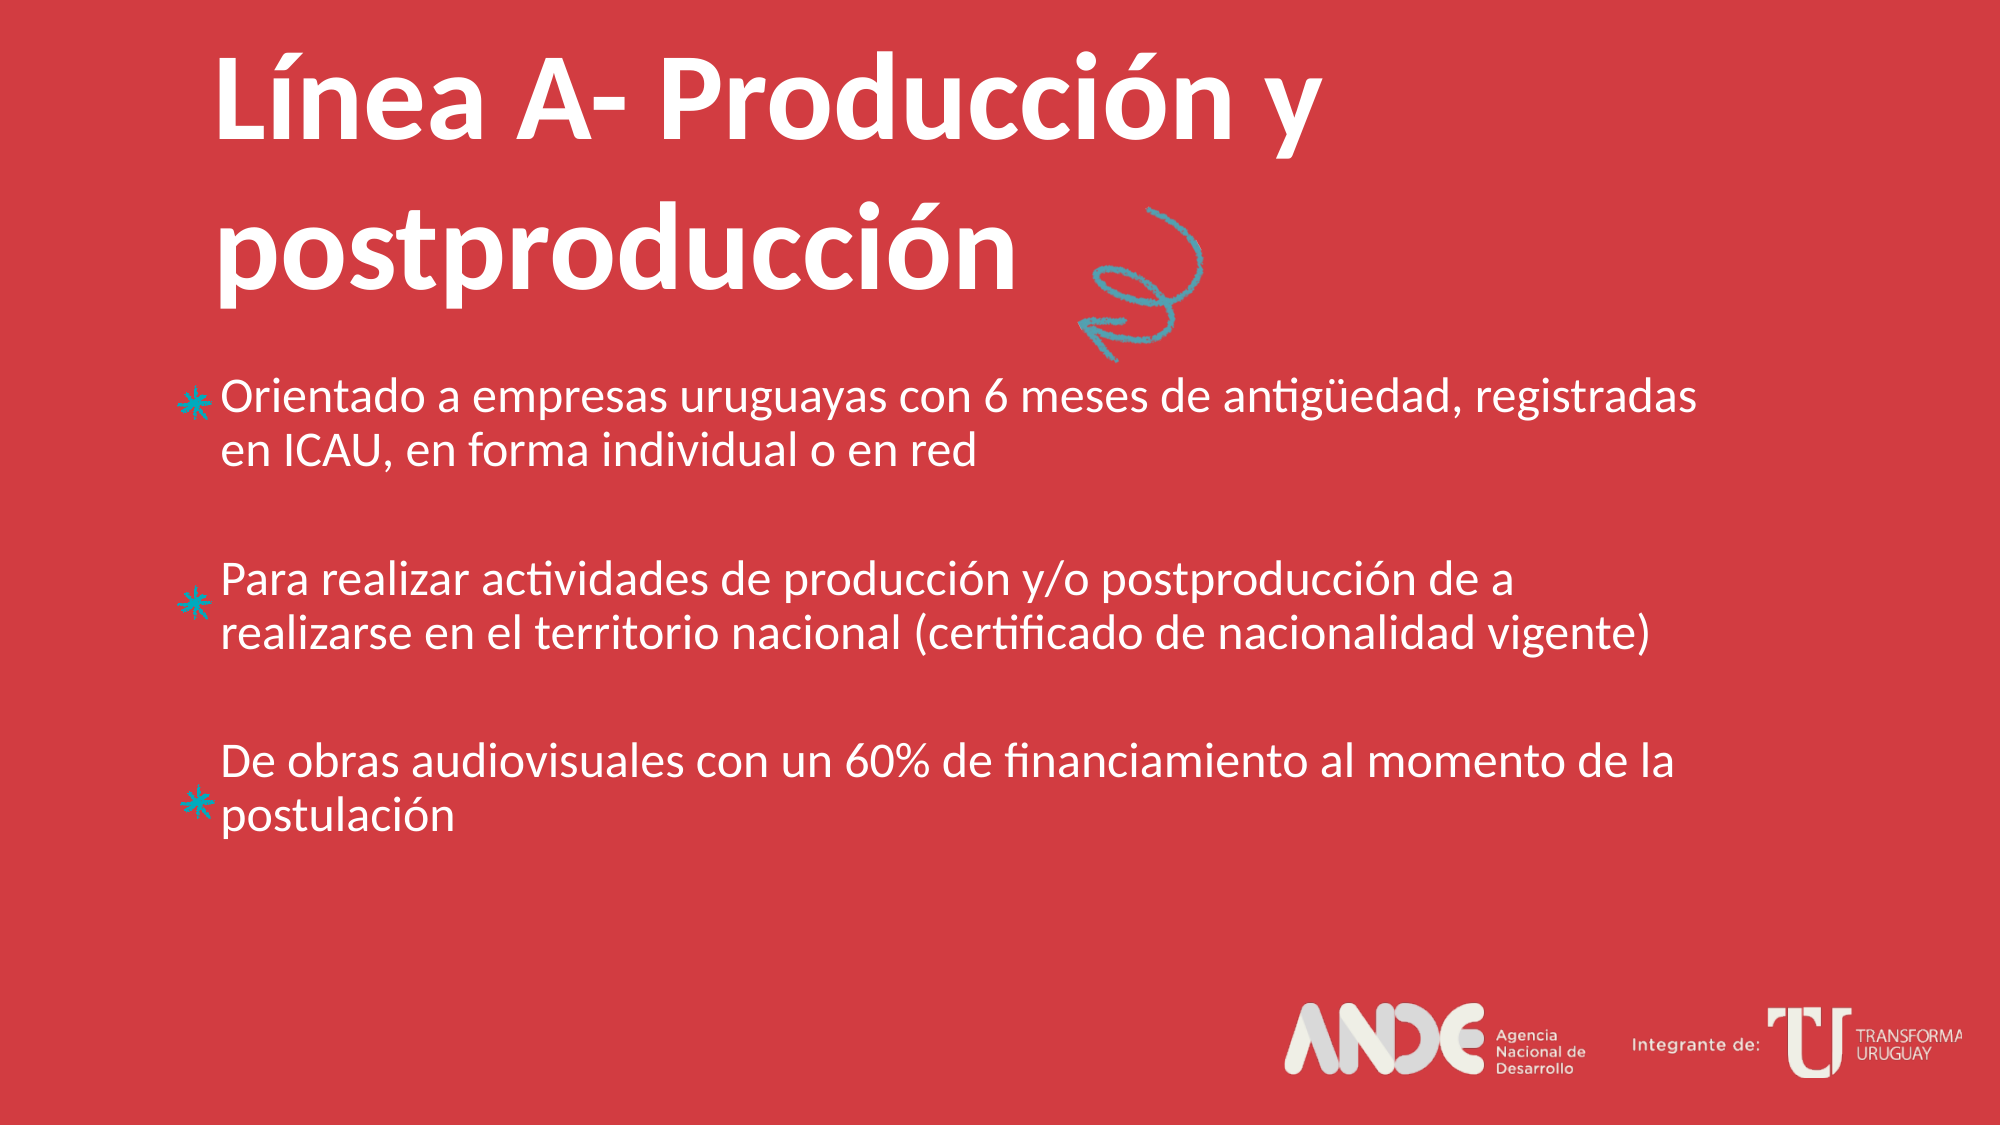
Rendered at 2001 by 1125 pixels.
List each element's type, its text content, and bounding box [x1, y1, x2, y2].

list Orientado a empresas uruguayas con 6 meses de antigüedad, registradas en ICAU, en forma individual o en red Para realizar actividades de producción y/o postproducción de a realizarse en el territorio nacional (certificado de nacionalidad vigente) De obras audiovisuales con un 60% de financiamiento al momento de la postulación [130, 361, 1725, 935]
picture [160, 570, 237, 644]
picture [160, 370, 237, 444]
picture [163, 769, 240, 843]
picture [1284, 984, 1962, 1078]
text_box Línea A- Producción y postproducción [198, 0, 1507, 362]
picture [1045, 194, 1230, 371]
